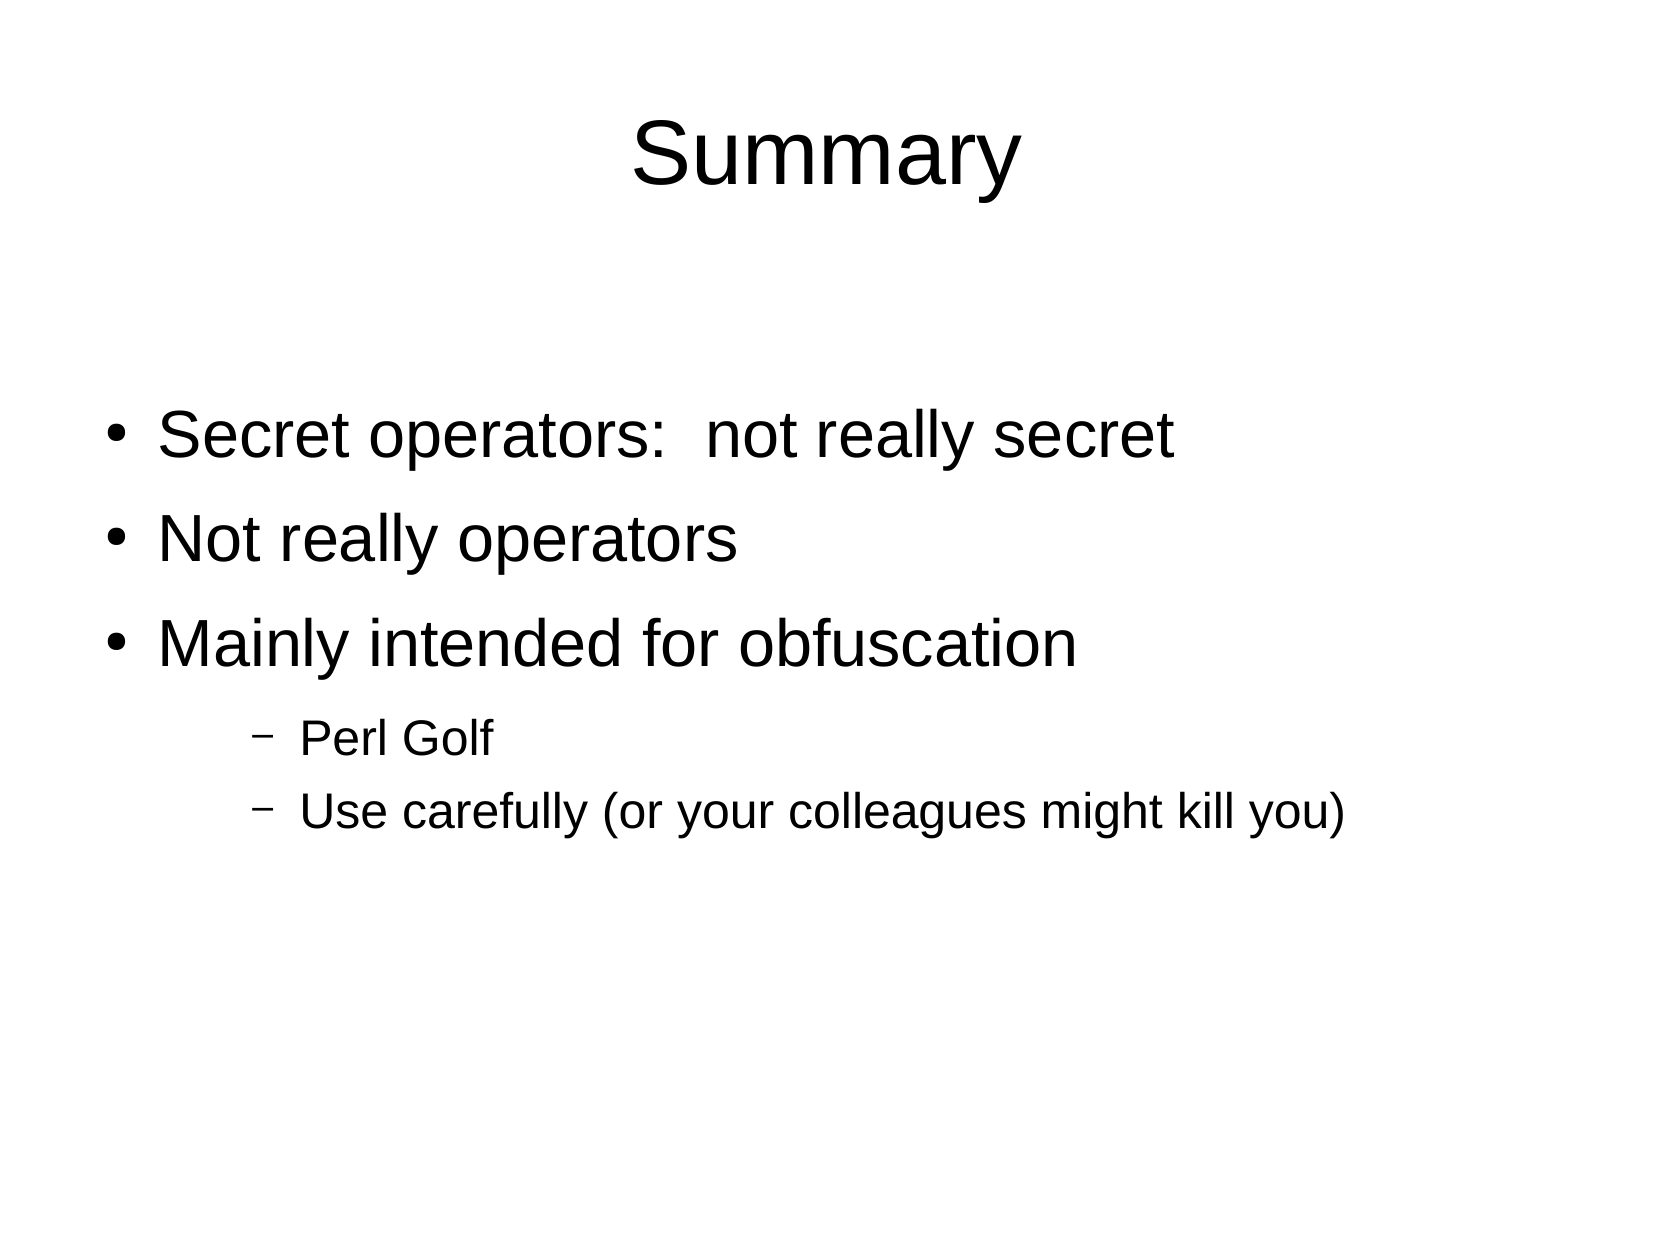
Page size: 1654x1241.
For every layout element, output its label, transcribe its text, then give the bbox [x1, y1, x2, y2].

list Secret operators: not really secret Not really operators Mainly intended for obfuscation Perl Golf Use carefully (or your colleagues might kill you) [86, 397, 1576, 839]
title Summary [82, 49, 1571, 257]
